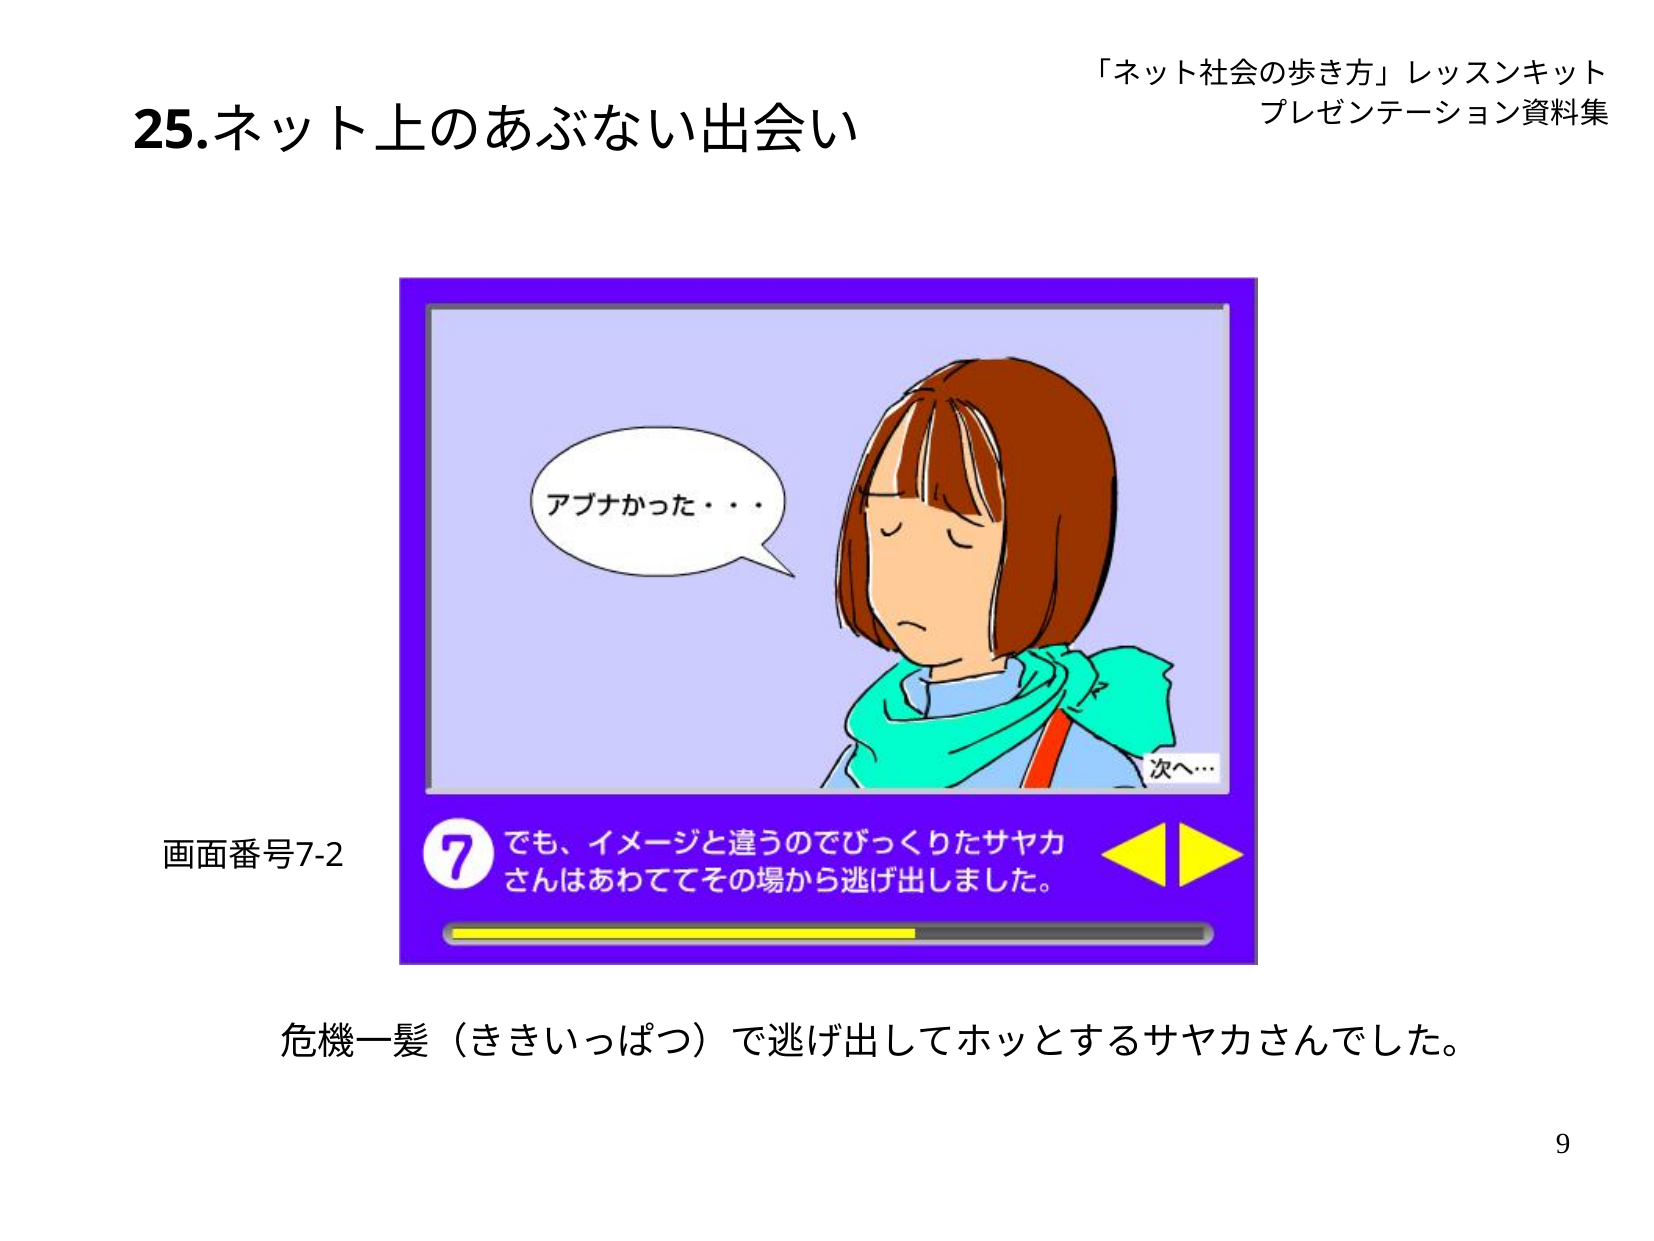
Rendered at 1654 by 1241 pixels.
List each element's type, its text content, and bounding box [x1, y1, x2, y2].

text_box 危機一髪（ききいっぱつ）で逃げ出してホッとするサヤカさんでした。 [265, 1003, 1524, 1074]
text_box 25.ネット上のあぶない出会い [118, 88, 1241, 169]
text_box 画面番号7-2 [147, 826, 384, 882]
text_box 「ネット社会の歩き方」レッスンキット プレゼンテーション資料集 [1062, 44, 1625, 139]
picture [399, 277, 1258, 965]
